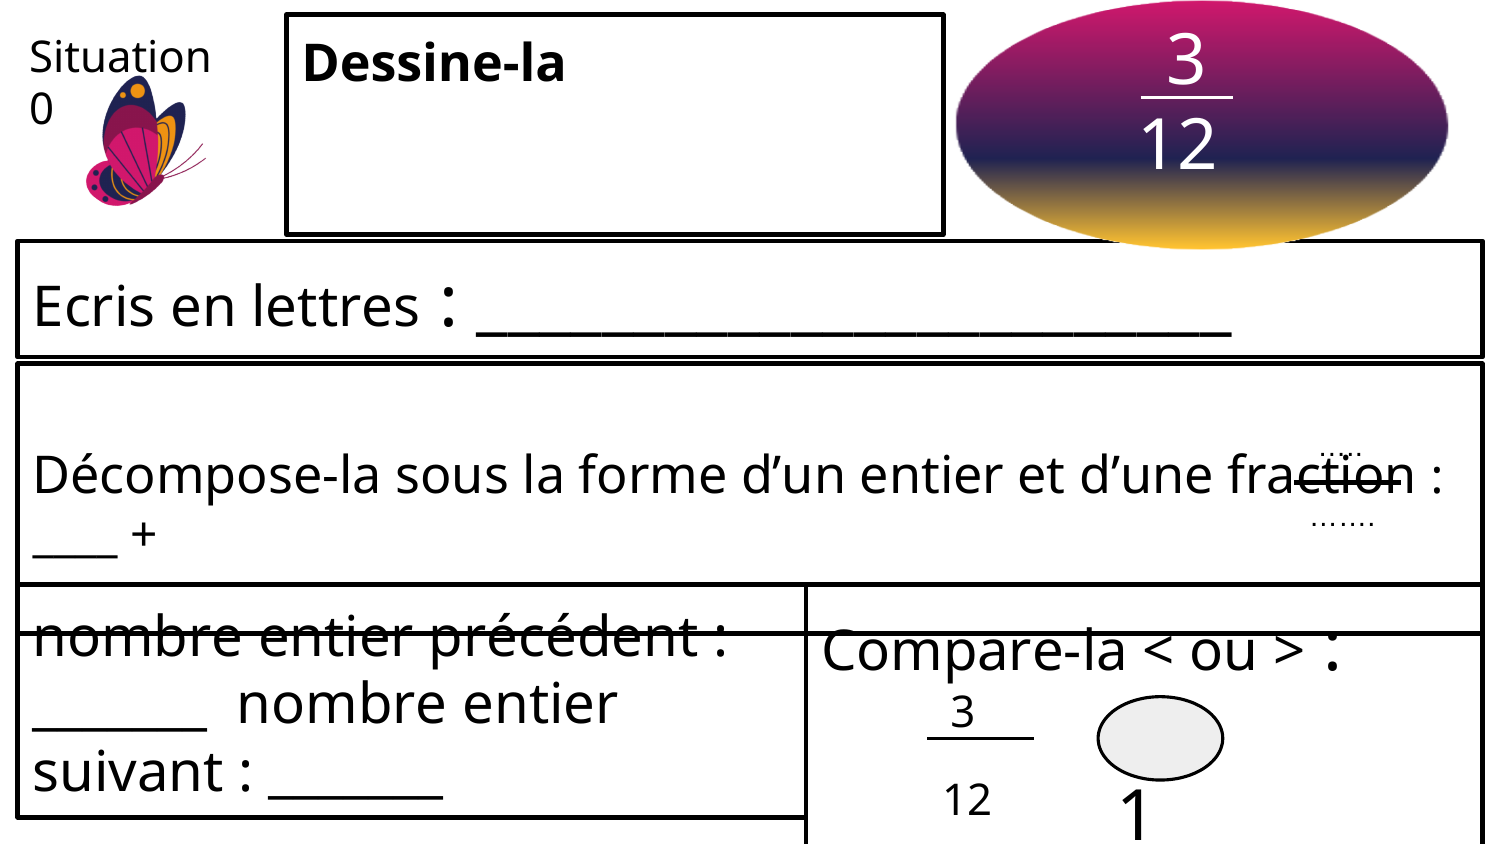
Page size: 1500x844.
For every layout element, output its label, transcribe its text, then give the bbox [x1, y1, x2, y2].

text_box [1098, 696, 1223, 781]
text_box 3 12 [927, 740, 1034, 841]
text_box Situation 0 [14, 13, 232, 97]
picture [904, 0, 1470, 274]
text_box Ecris en lettres : ________________________ [17, 241, 1483, 358]
text_box 3 12 [927, 668, 1034, 737]
text_box Décompose-la sous la forme d’un entier et d’une fraction : ____ + [17, 363, 1483, 579]
text_box Dessine-la [286, 14, 944, 235]
text_box Compare-la < ou > : 1 [805, 584, 1483, 828]
text_box nombre entier précédent : _______ nombre entier suivant : _______ [17, 584, 804, 752]
picture [35, 97, 253, 239]
text_box ….. ……. [1293, 481, 1401, 549]
text_box 3 12 [980, 0, 1394, 201]
text_box ….. ……. [1293, 412, 1401, 480]
